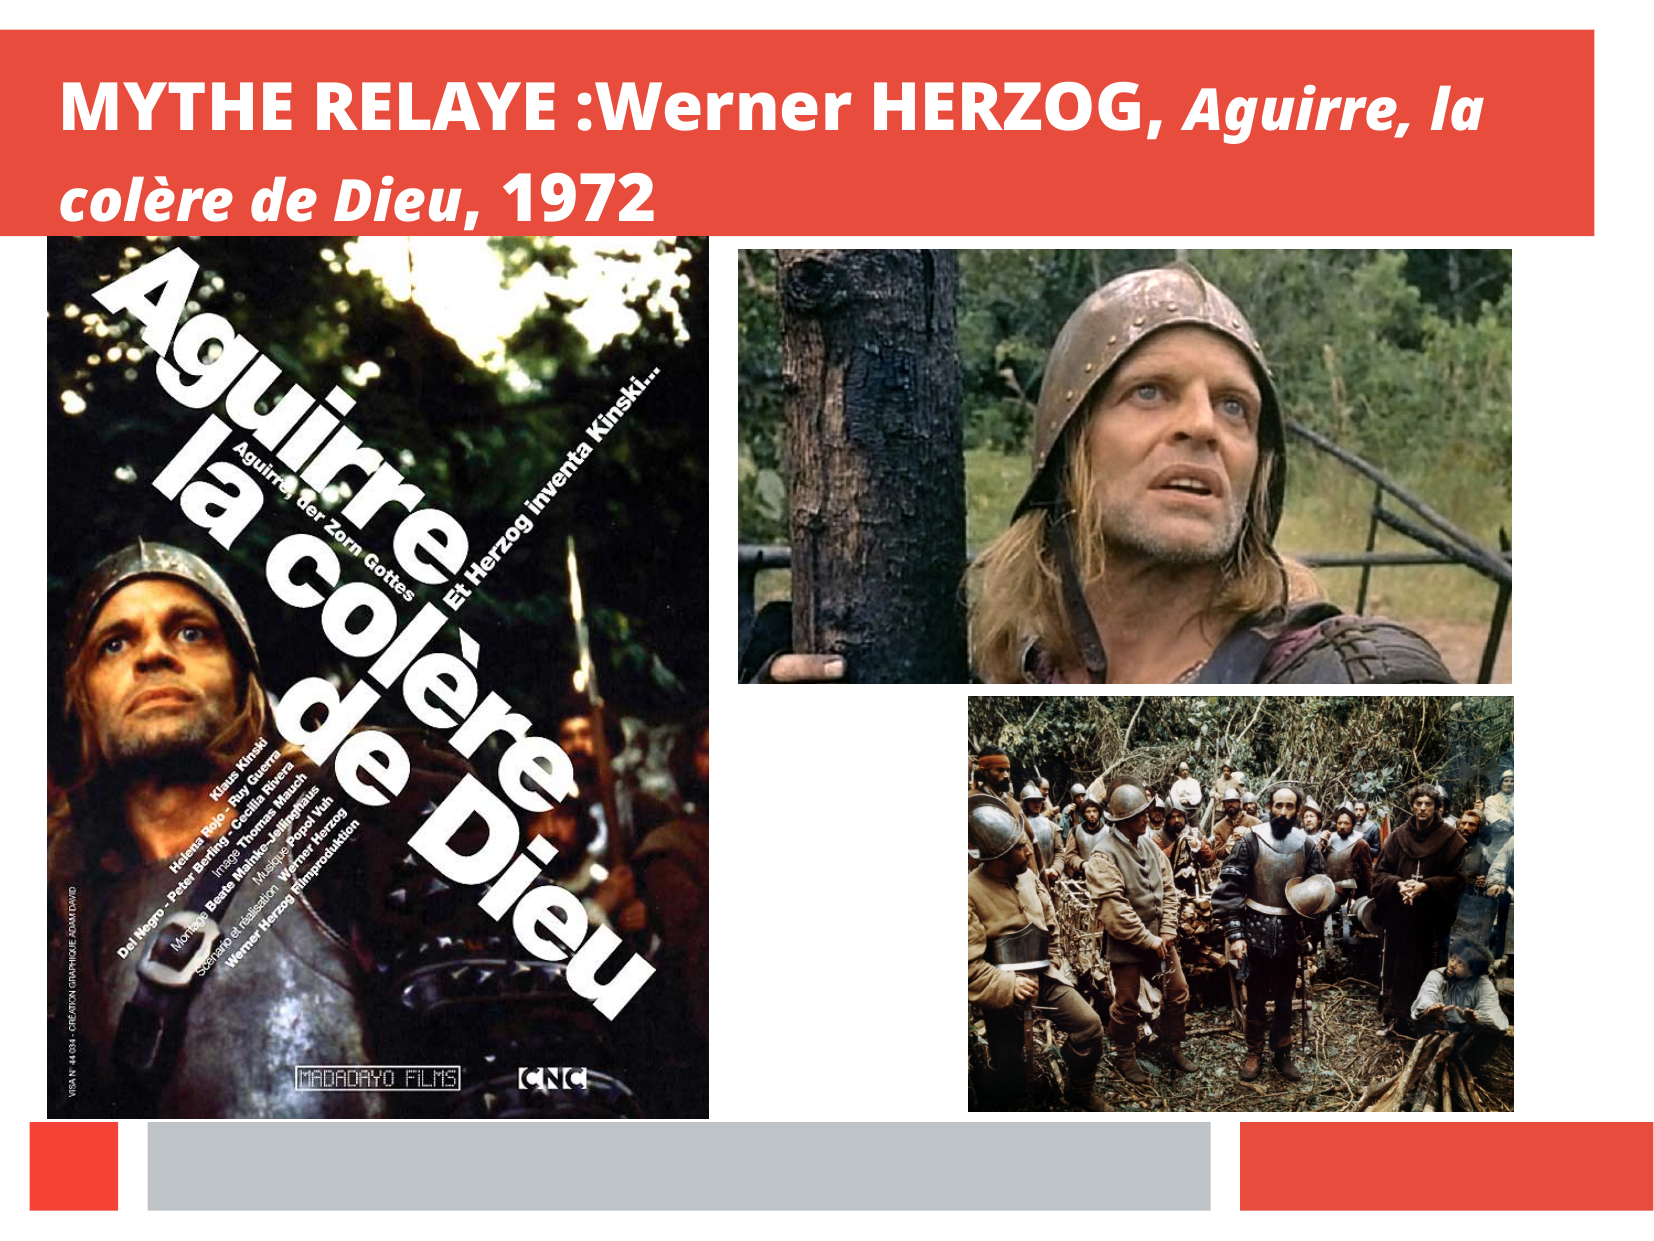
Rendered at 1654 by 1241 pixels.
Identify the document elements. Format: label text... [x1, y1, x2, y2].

picture [47, 236, 709, 1119]
title MYTHE RELAYE :Werner HERZOG, Aguirre, la colère de Dieu, 1972 [59, 59, 1595, 207]
picture [738, 249, 1512, 684]
picture [968, 696, 1514, 1112]
